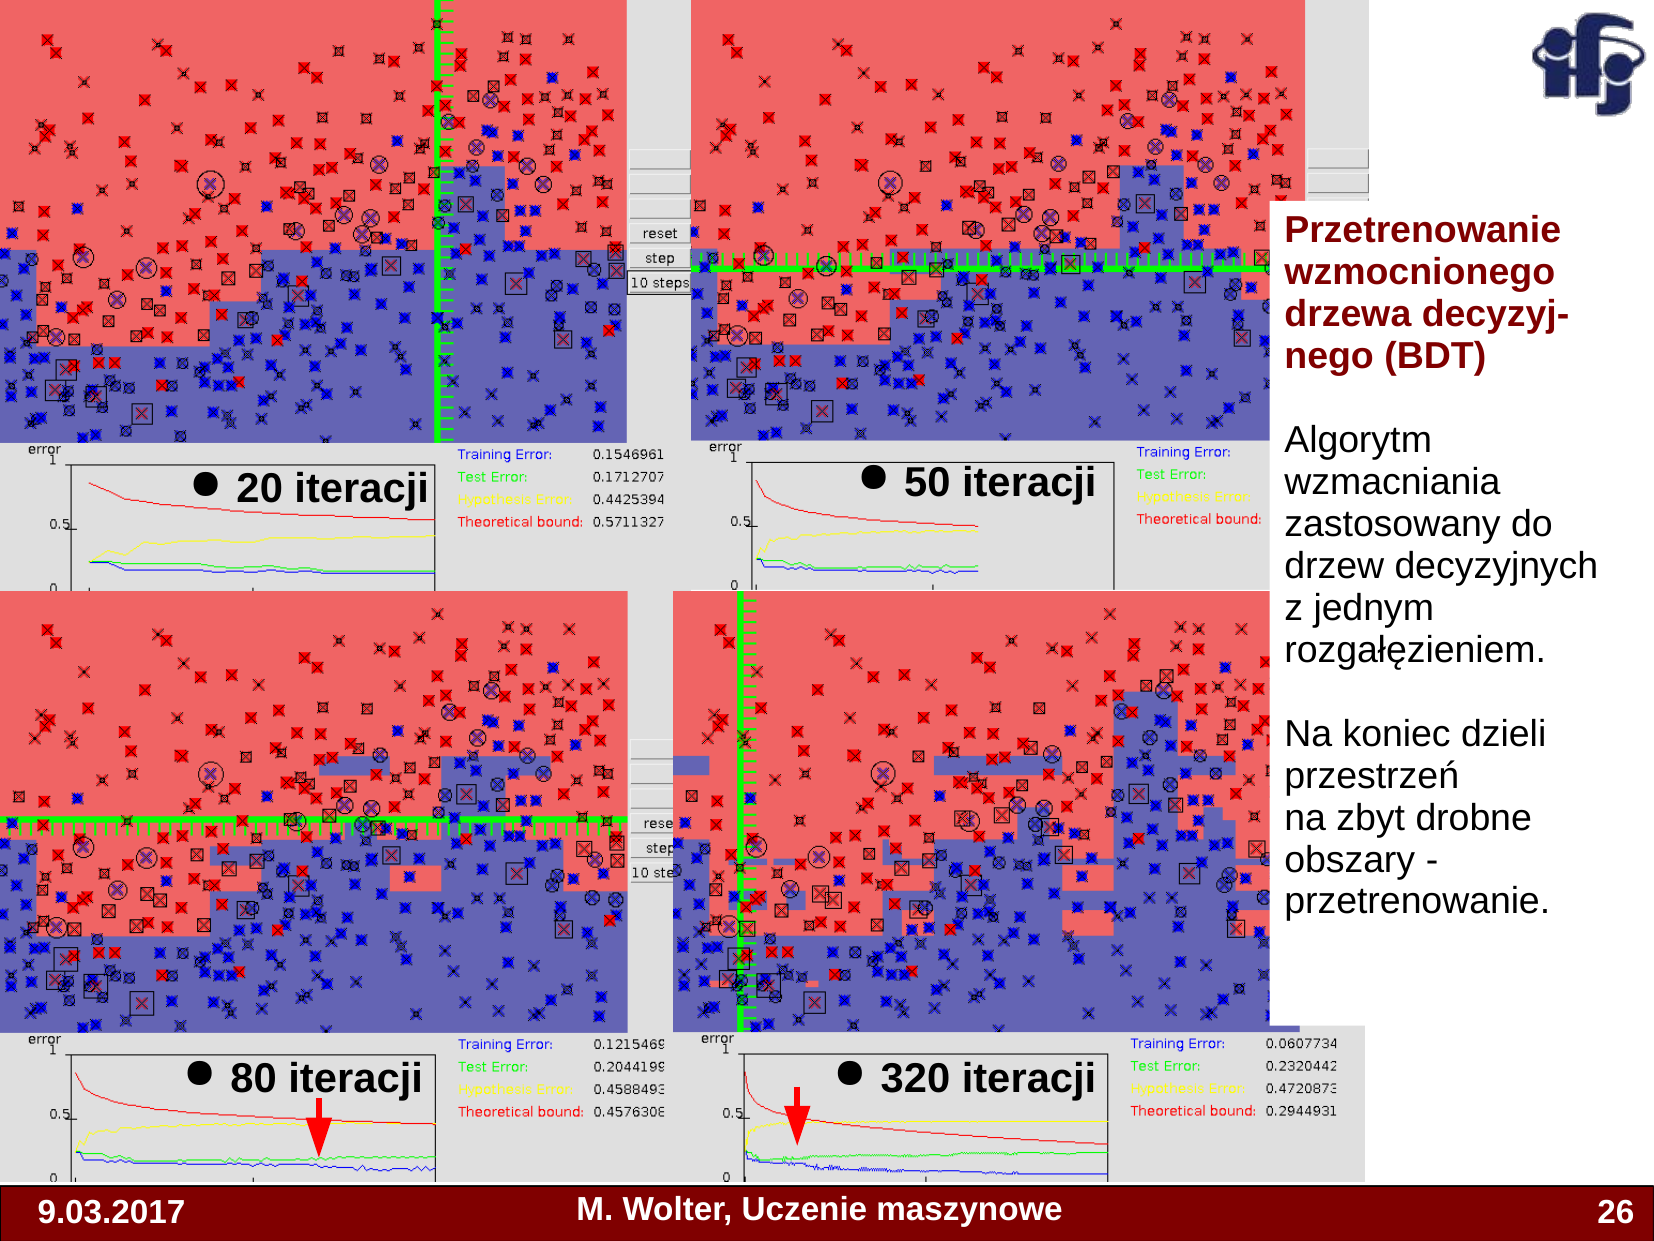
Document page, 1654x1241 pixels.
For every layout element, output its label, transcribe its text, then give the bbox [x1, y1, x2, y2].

list 50 iteracji [857, 454, 1269, 892]
list 320 iteracji [833, 1050, 1560, 1152]
picture [0, 0, 1369, 1182]
picture [1525, 0, 1654, 129]
text_box Przetrenowanie wzmocnionego drzewa decyzyj-nego (BDT) Algorytm wzmacniania zastosowany do drzew decyzyjnych z jednym rozgałęzieniem. Na koniec dzieli przestrzeń na zbyt drobne obszary - przetrenowanie. [1269, 200, 1654, 1026]
list 80 iteracji [183, 1050, 910, 1105]
list 20 iteracji [189, 461, 916, 898]
